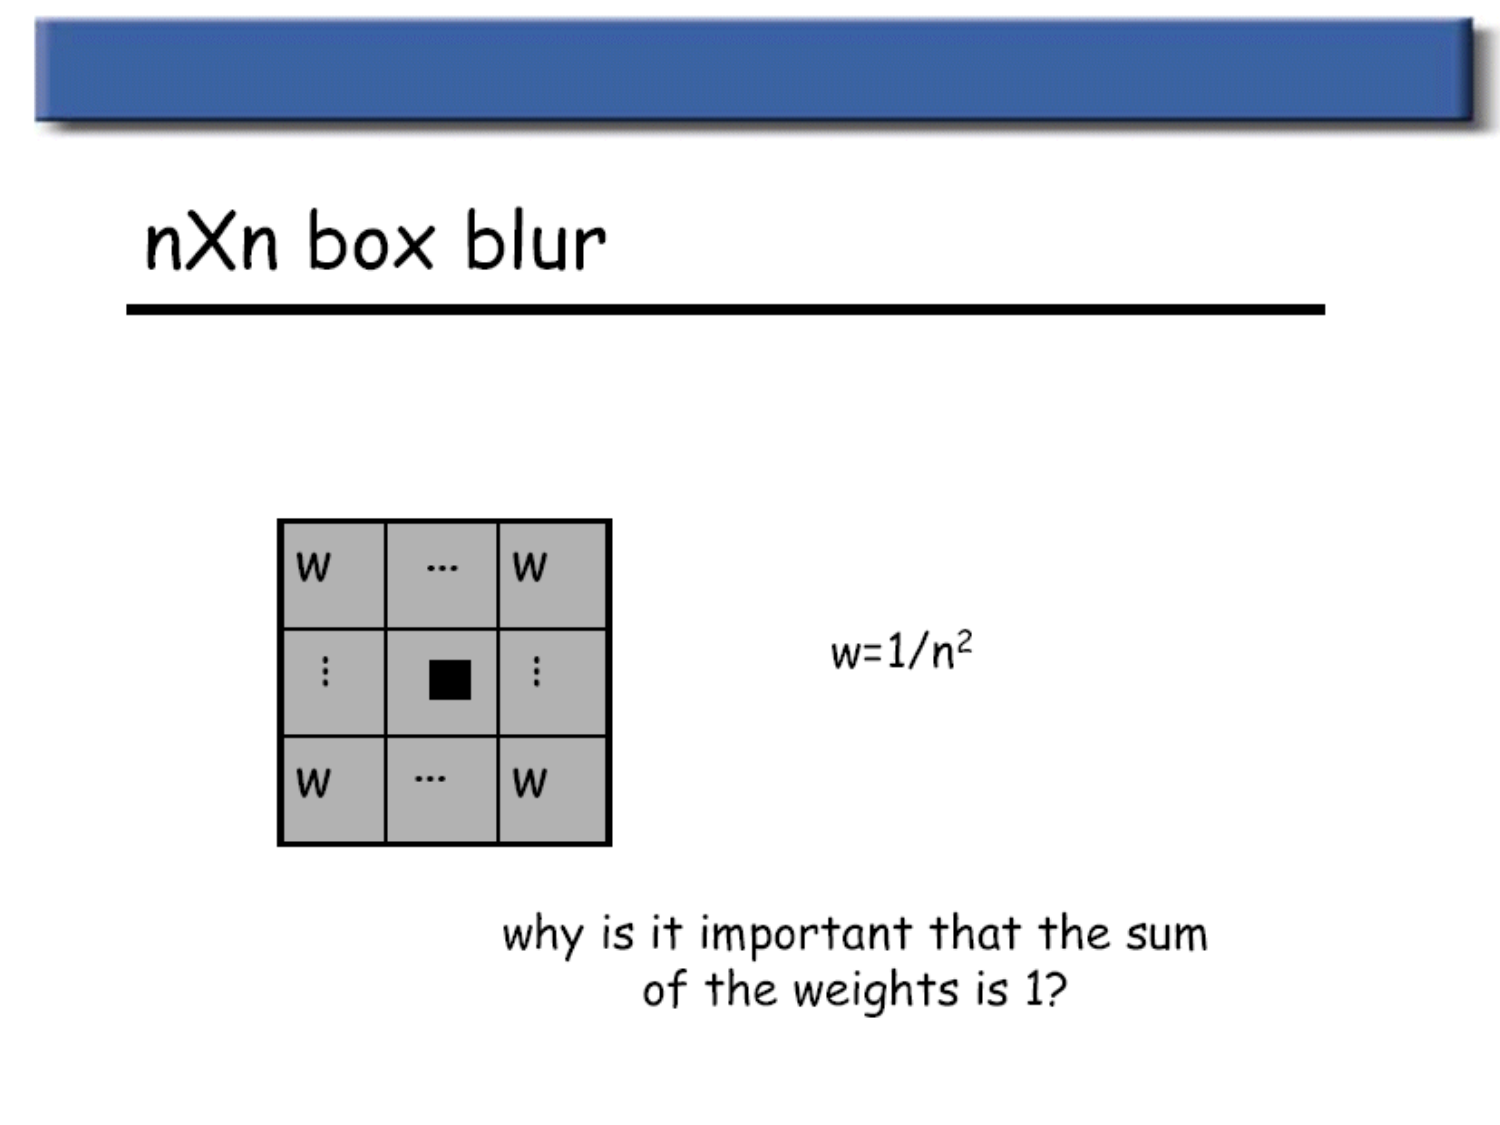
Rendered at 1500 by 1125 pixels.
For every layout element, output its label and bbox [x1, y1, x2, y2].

picture [76, 172, 1400, 1067]
picture [33, 14, 1500, 141]
